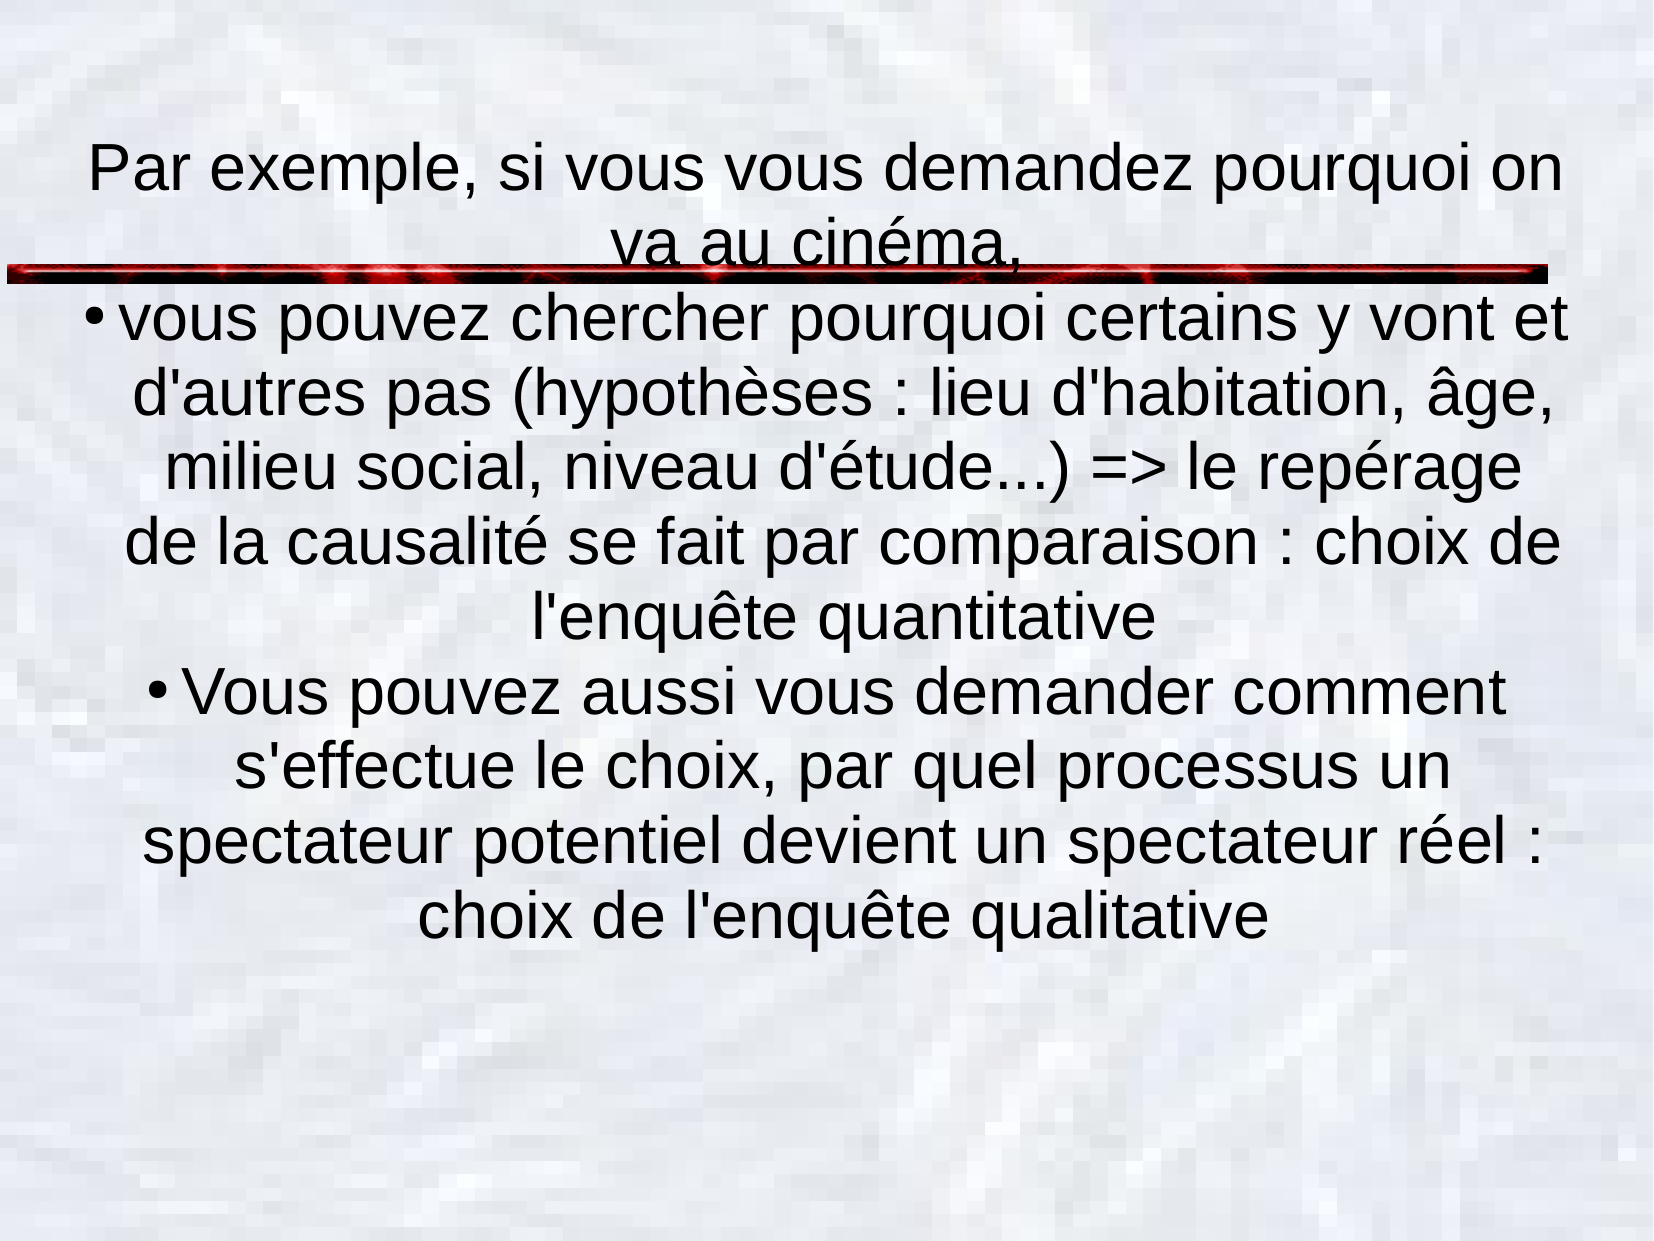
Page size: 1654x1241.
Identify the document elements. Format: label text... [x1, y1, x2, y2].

subtitle Par exemple, si vous vous demandez pourquoi on va au cinéma, vous pouvez chercher pourquoi certains y vont et d'autres pas (hypothèses : lieu d'habitation, âge, milieu social, niveau d'étude...) => le repérage de la causalité se fait par comparaison : choix de l'enquête quantitative Vous pouvez aussi vous demander comment s'effectue le choix, par quel processus un spectateur potentiel devient un spectateur réel : choix de l'enquête qualitative [82, 49, 1571, 1109]
picture [0, 0, 1654, 1241]
